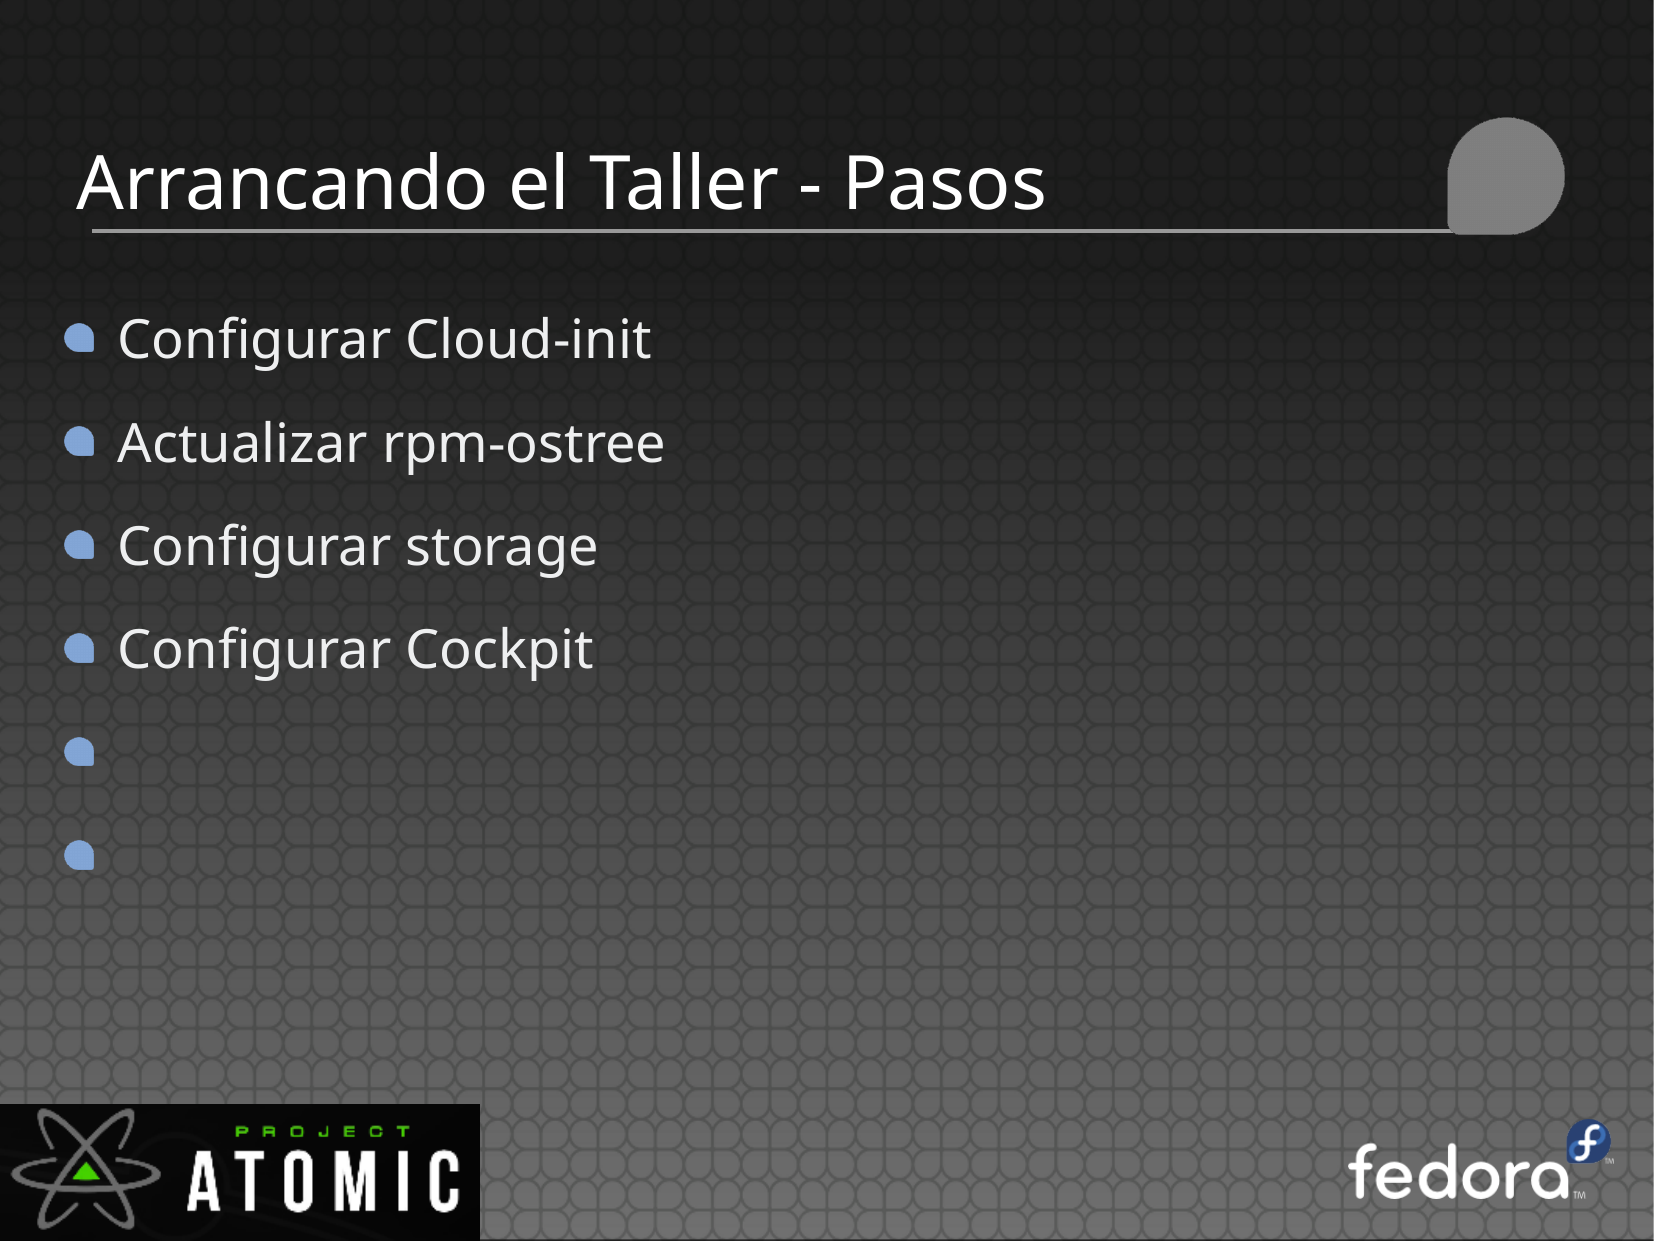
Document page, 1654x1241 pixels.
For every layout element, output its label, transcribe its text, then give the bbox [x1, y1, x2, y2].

list Configurar Cloud-init Actualizar rpm-ostree Configurar storage Configurar Cockpit [46, 300, 1536, 1105]
title Arrancando el Taller - Pasos [76, 112, 1566, 249]
picture [0, 0, 1654, 1241]
